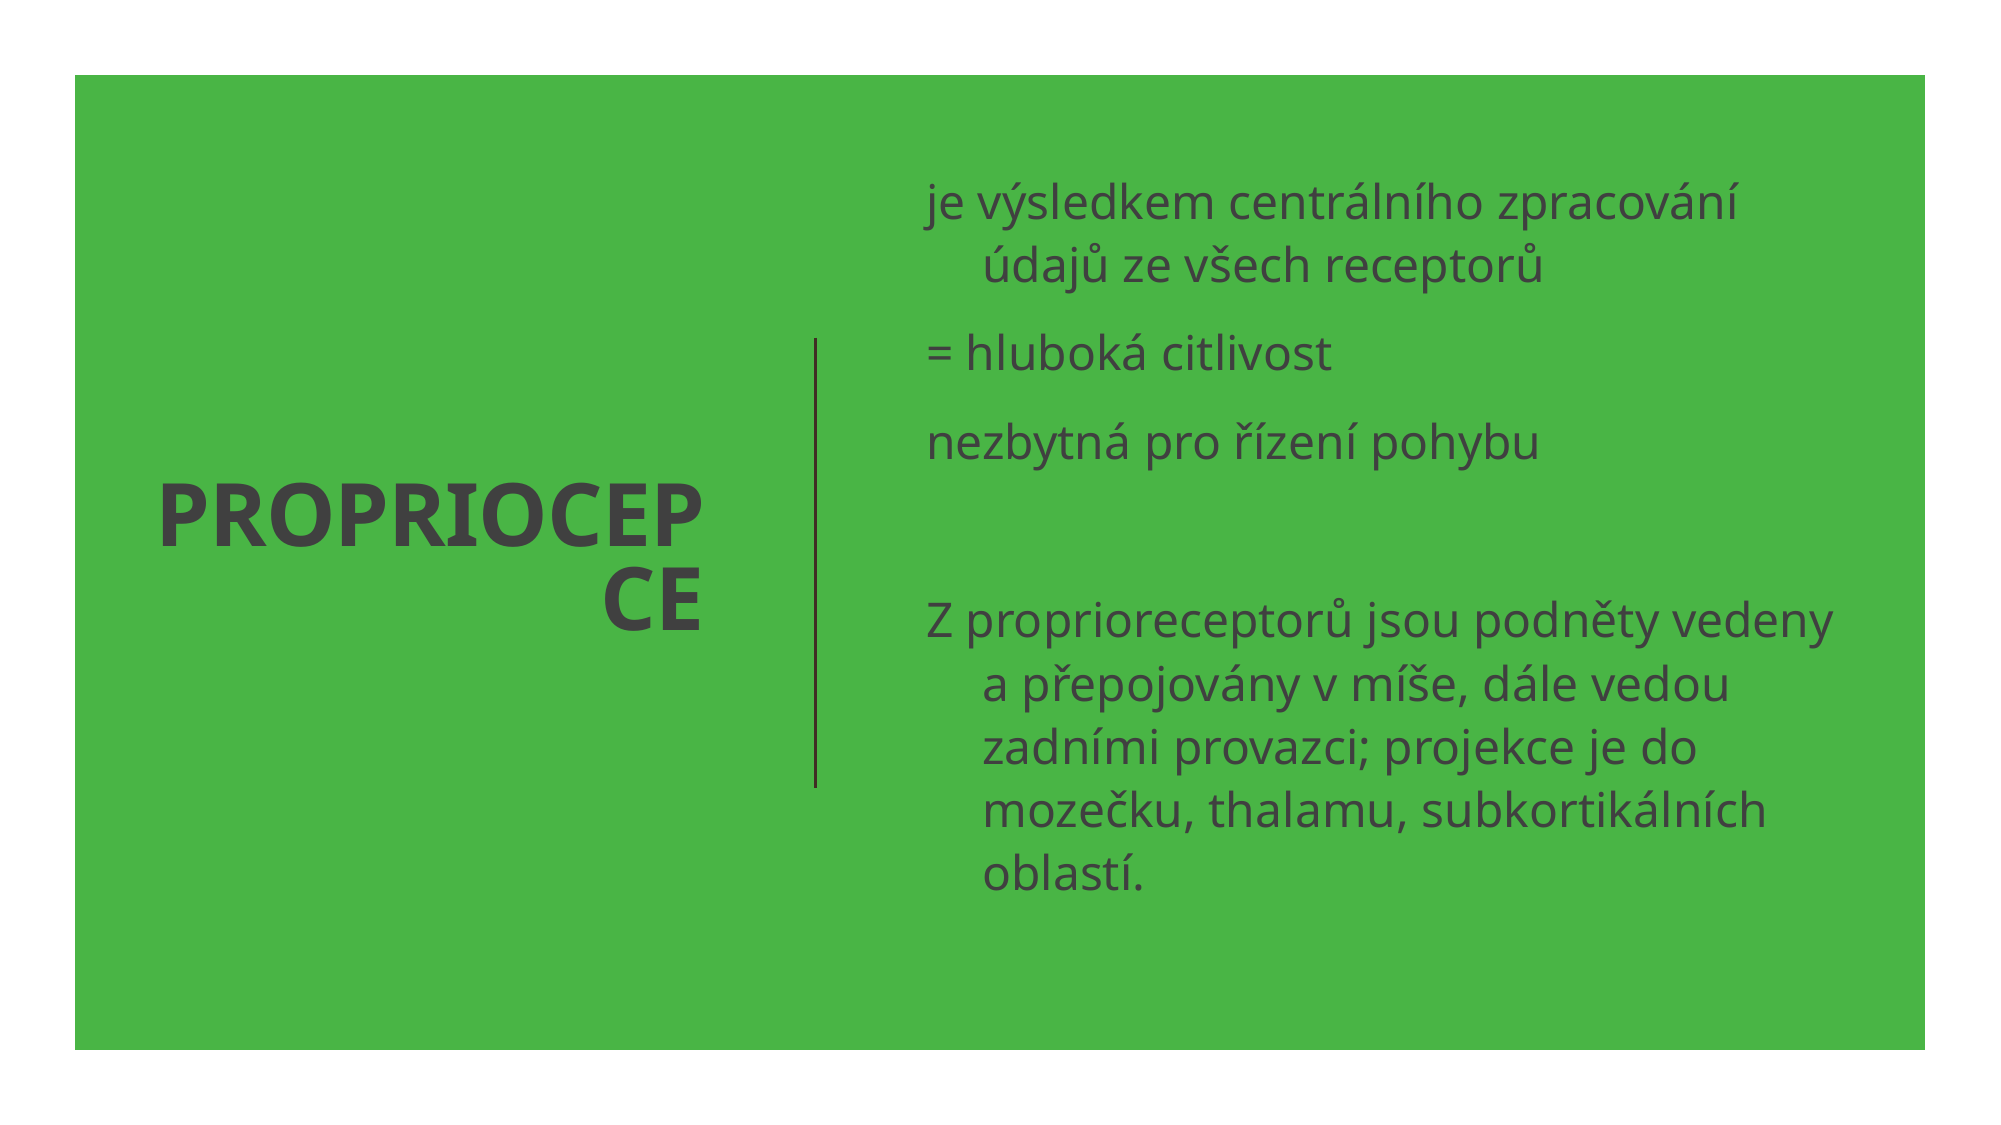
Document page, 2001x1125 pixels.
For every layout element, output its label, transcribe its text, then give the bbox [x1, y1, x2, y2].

list je výsledkem centrálního zpracování údajů ze všech receptorů = hluboká citlivost nezbytná pro řízení pohybu Z proprioreceptorů jsou podněty vedeny a přepojovány v míše, dále vedou zadními provazci; projekce je do mozečku, thalamu, subkortikálních oblastí. [869, 158, 1849, 969]
text_box [0, 0, 2000, 1125]
title PROPRIOCEPCE [140, 158, 763, 969]
